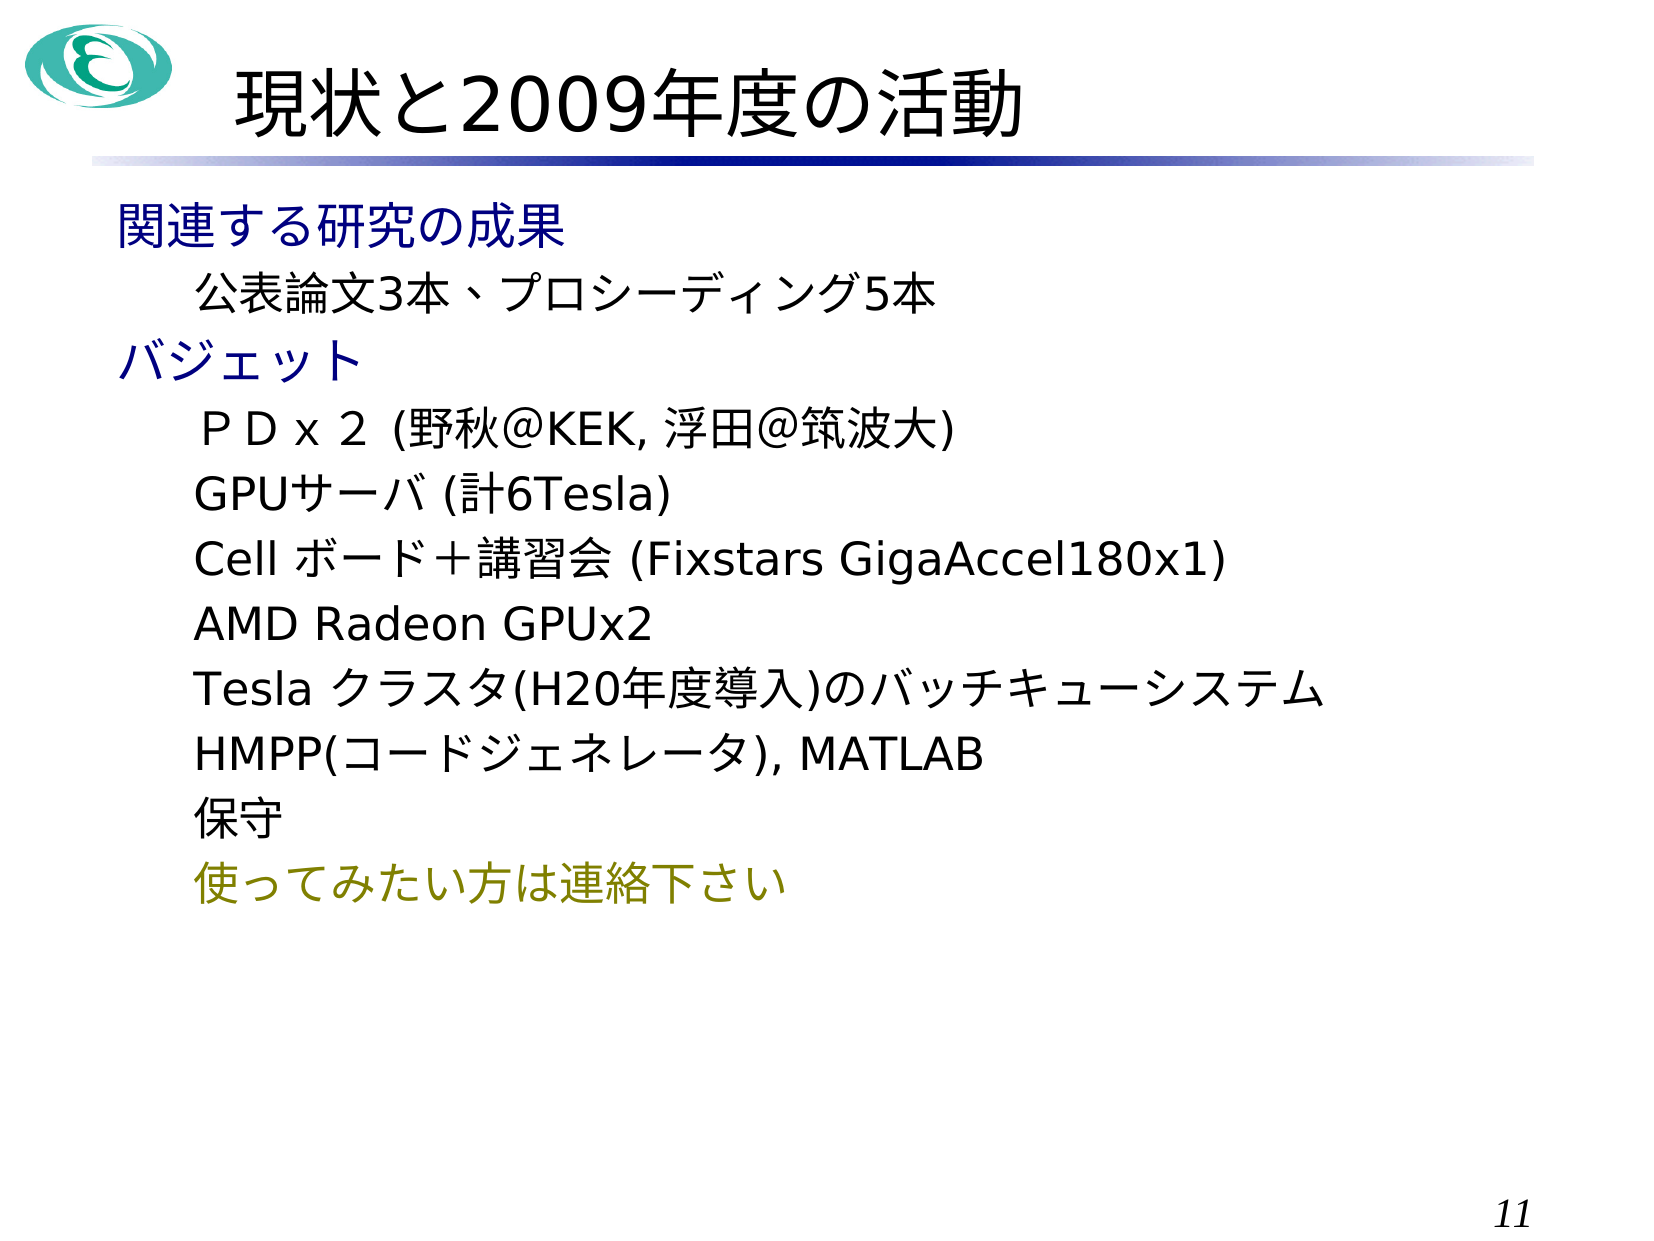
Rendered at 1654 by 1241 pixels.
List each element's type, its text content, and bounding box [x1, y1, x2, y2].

picture [1338, 156, 1534, 166]
picture [92, 156, 233, 166]
picture [19, 16, 178, 116]
list 関連する研究の成果 公表論文3本、プロシーディング5本 バジェット ＰＤｘ２ (野秋＠KEK, 浮田＠筑波大) GPUサーバ (計6Tesla) Cell ボード＋講習会 (Fixstars GigaAccel180x1) AMD Radeon GPUx2 Tesla クラスタ(H20年度導入)のバッチキューシステム HMPP(コードジェネレータ), MATLAB 保守 使ってみたい方は連絡下さい [98, 197, 1551, 912]
title 現状と2009年度の活動 [233, 1, 1338, 197]
